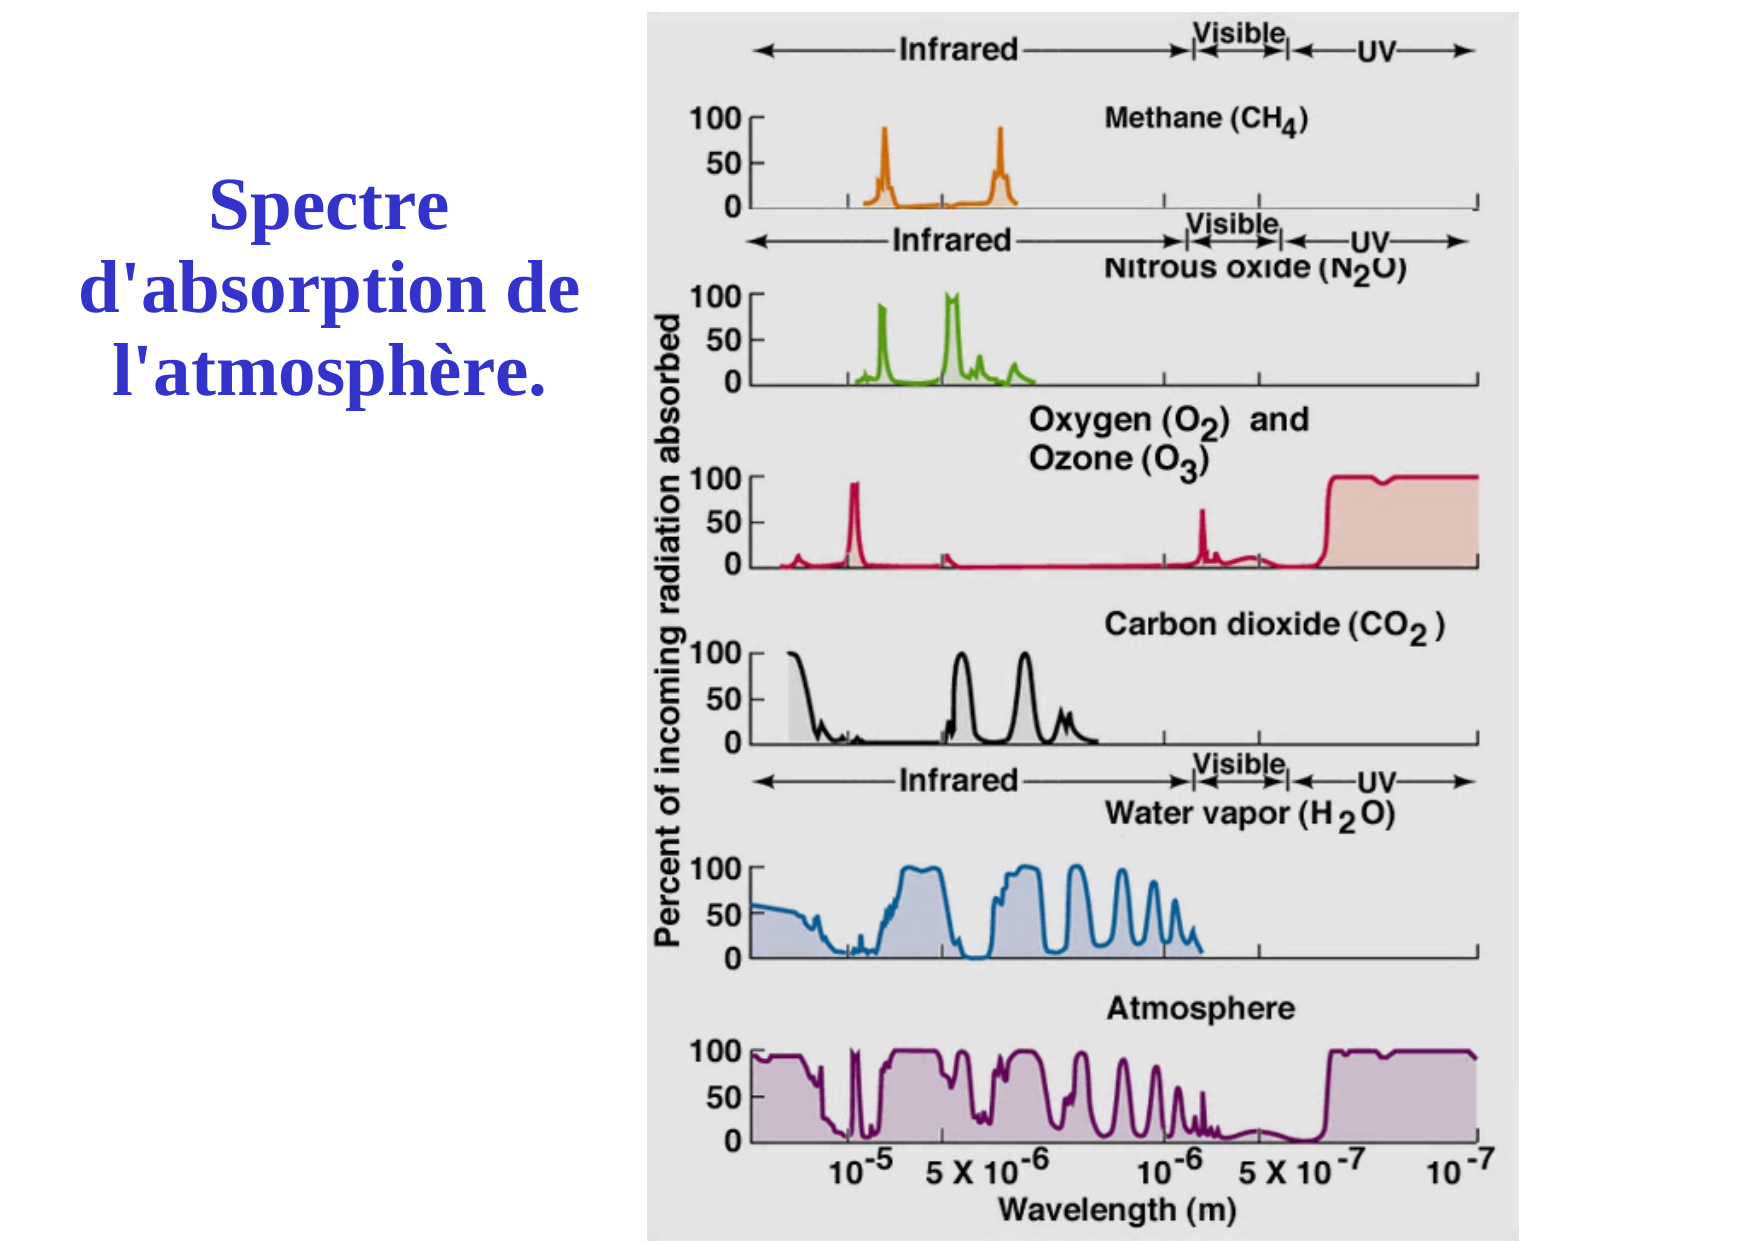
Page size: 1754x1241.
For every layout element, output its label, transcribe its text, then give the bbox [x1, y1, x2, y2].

picture [647, 12, 1519, 1241]
text_box Spectre d'absorption de l'atmosphère. [47, 24, 612, 550]
